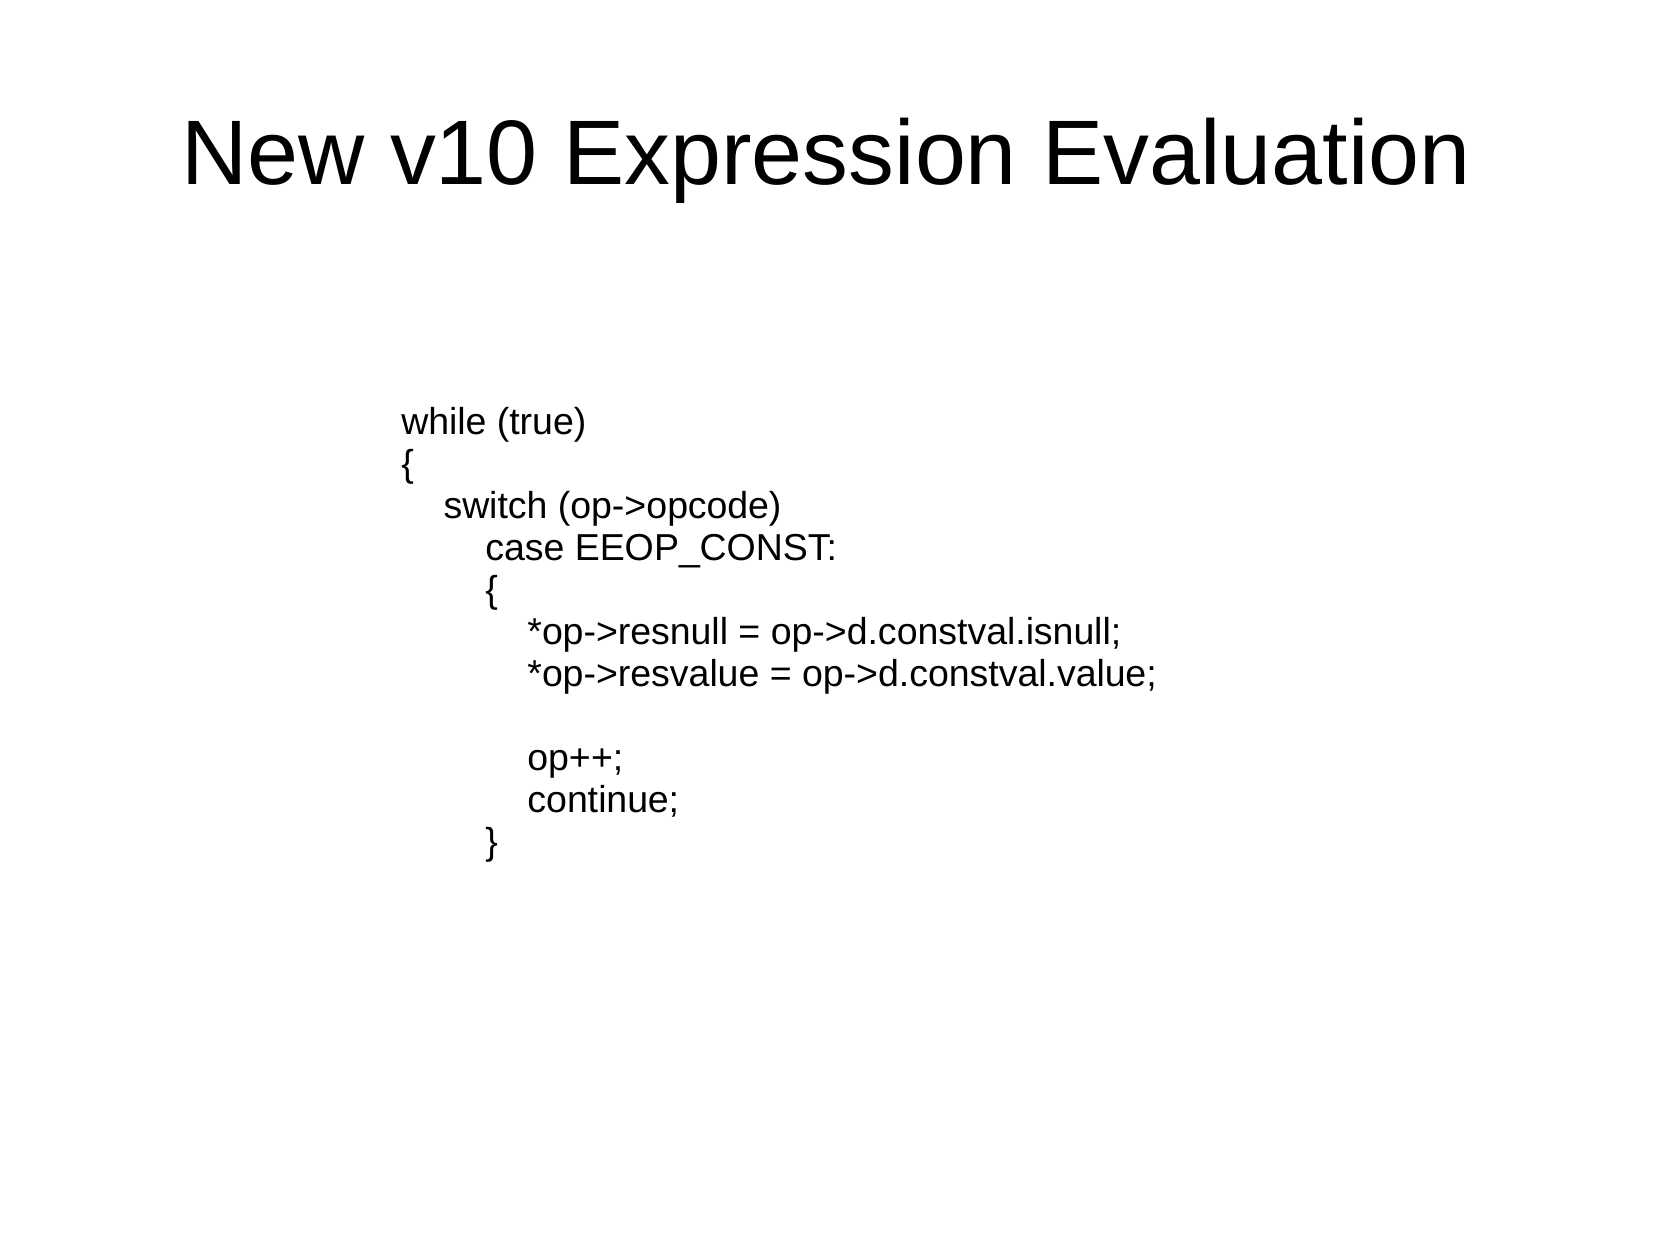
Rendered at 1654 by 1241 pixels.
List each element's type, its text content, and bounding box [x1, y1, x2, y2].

text_box while (true) { switch (op->opcode) case EEOP_CONST: { *op->resnull = op->d.constval.isnull; *op->resvalue = op->d.constval.value; op++; continue; } [386, 393, 1271, 913]
title New v10 Expression Evaluation [82, 49, 1571, 257]
